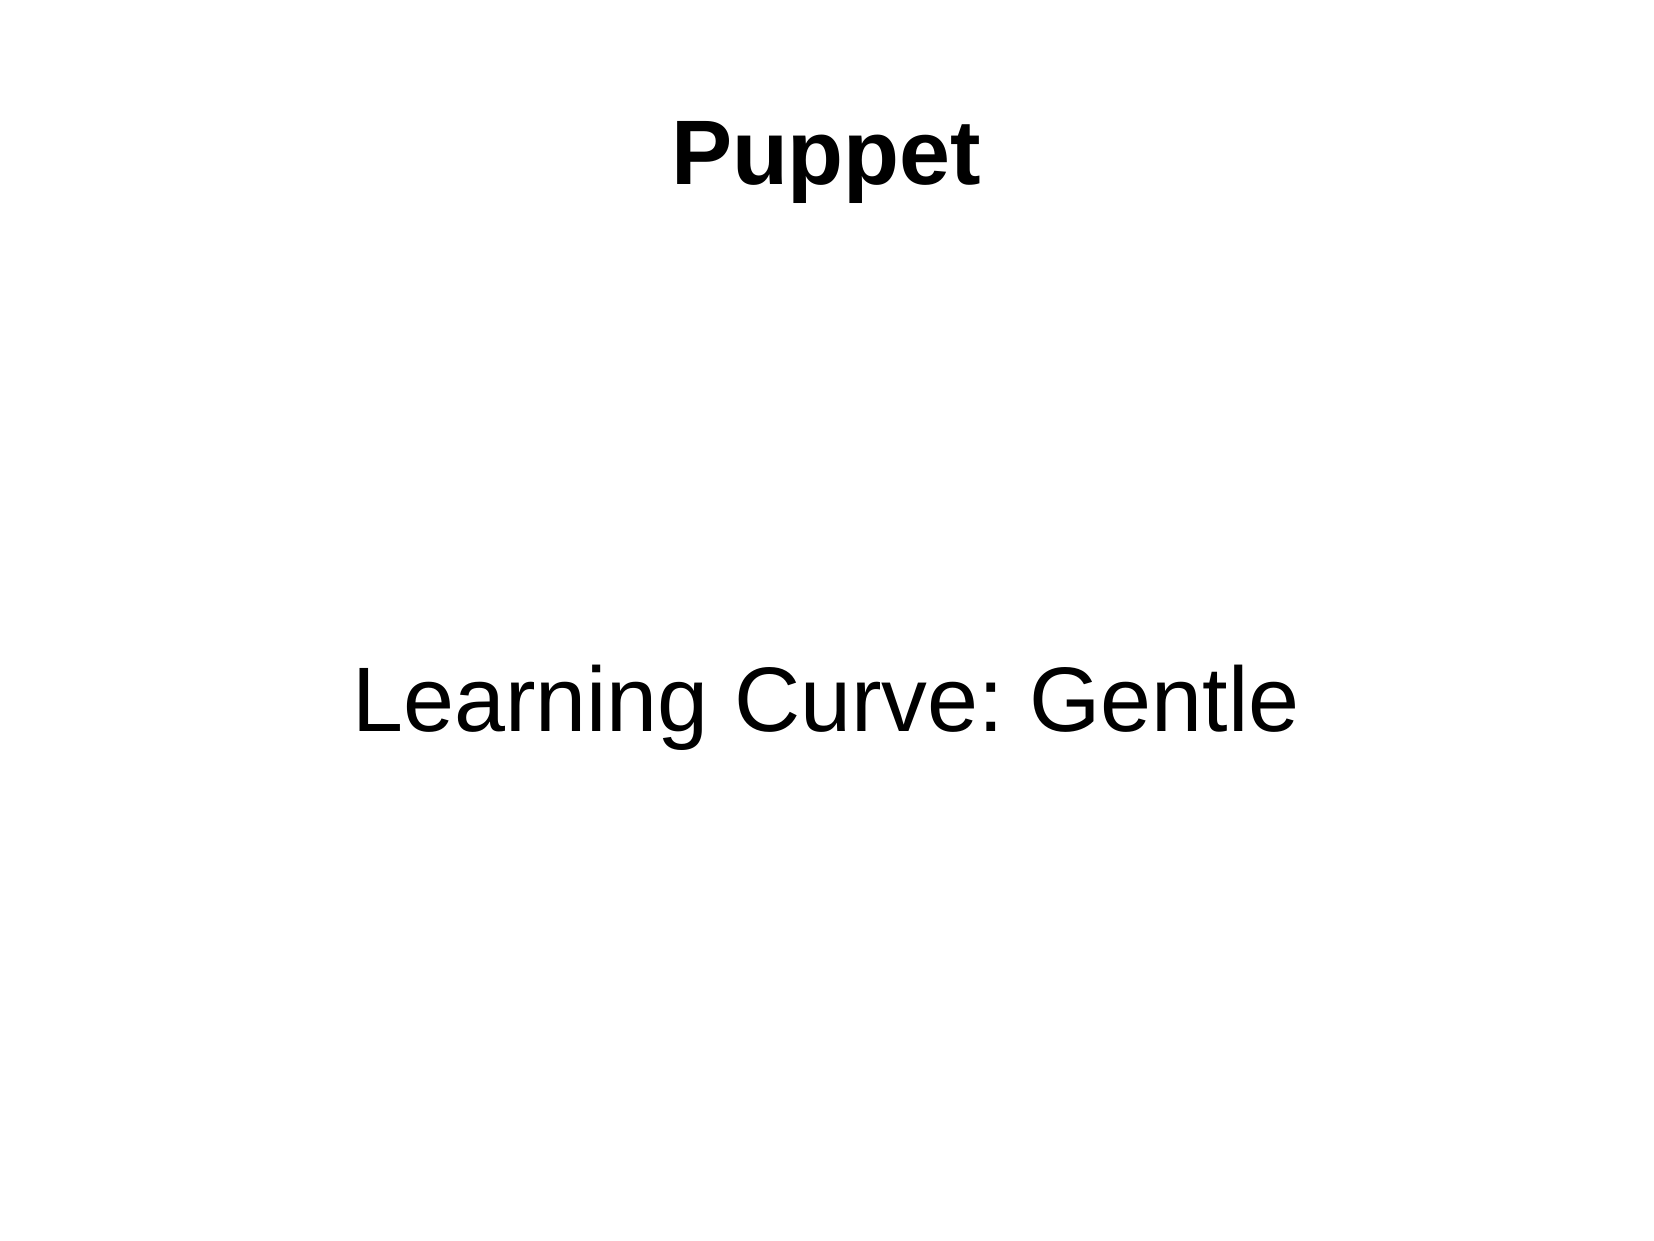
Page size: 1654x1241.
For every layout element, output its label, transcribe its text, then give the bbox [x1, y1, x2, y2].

subtitle Learning Curve: Gentle [82, 290, 1571, 1109]
title Puppet [82, 49, 1571, 257]
